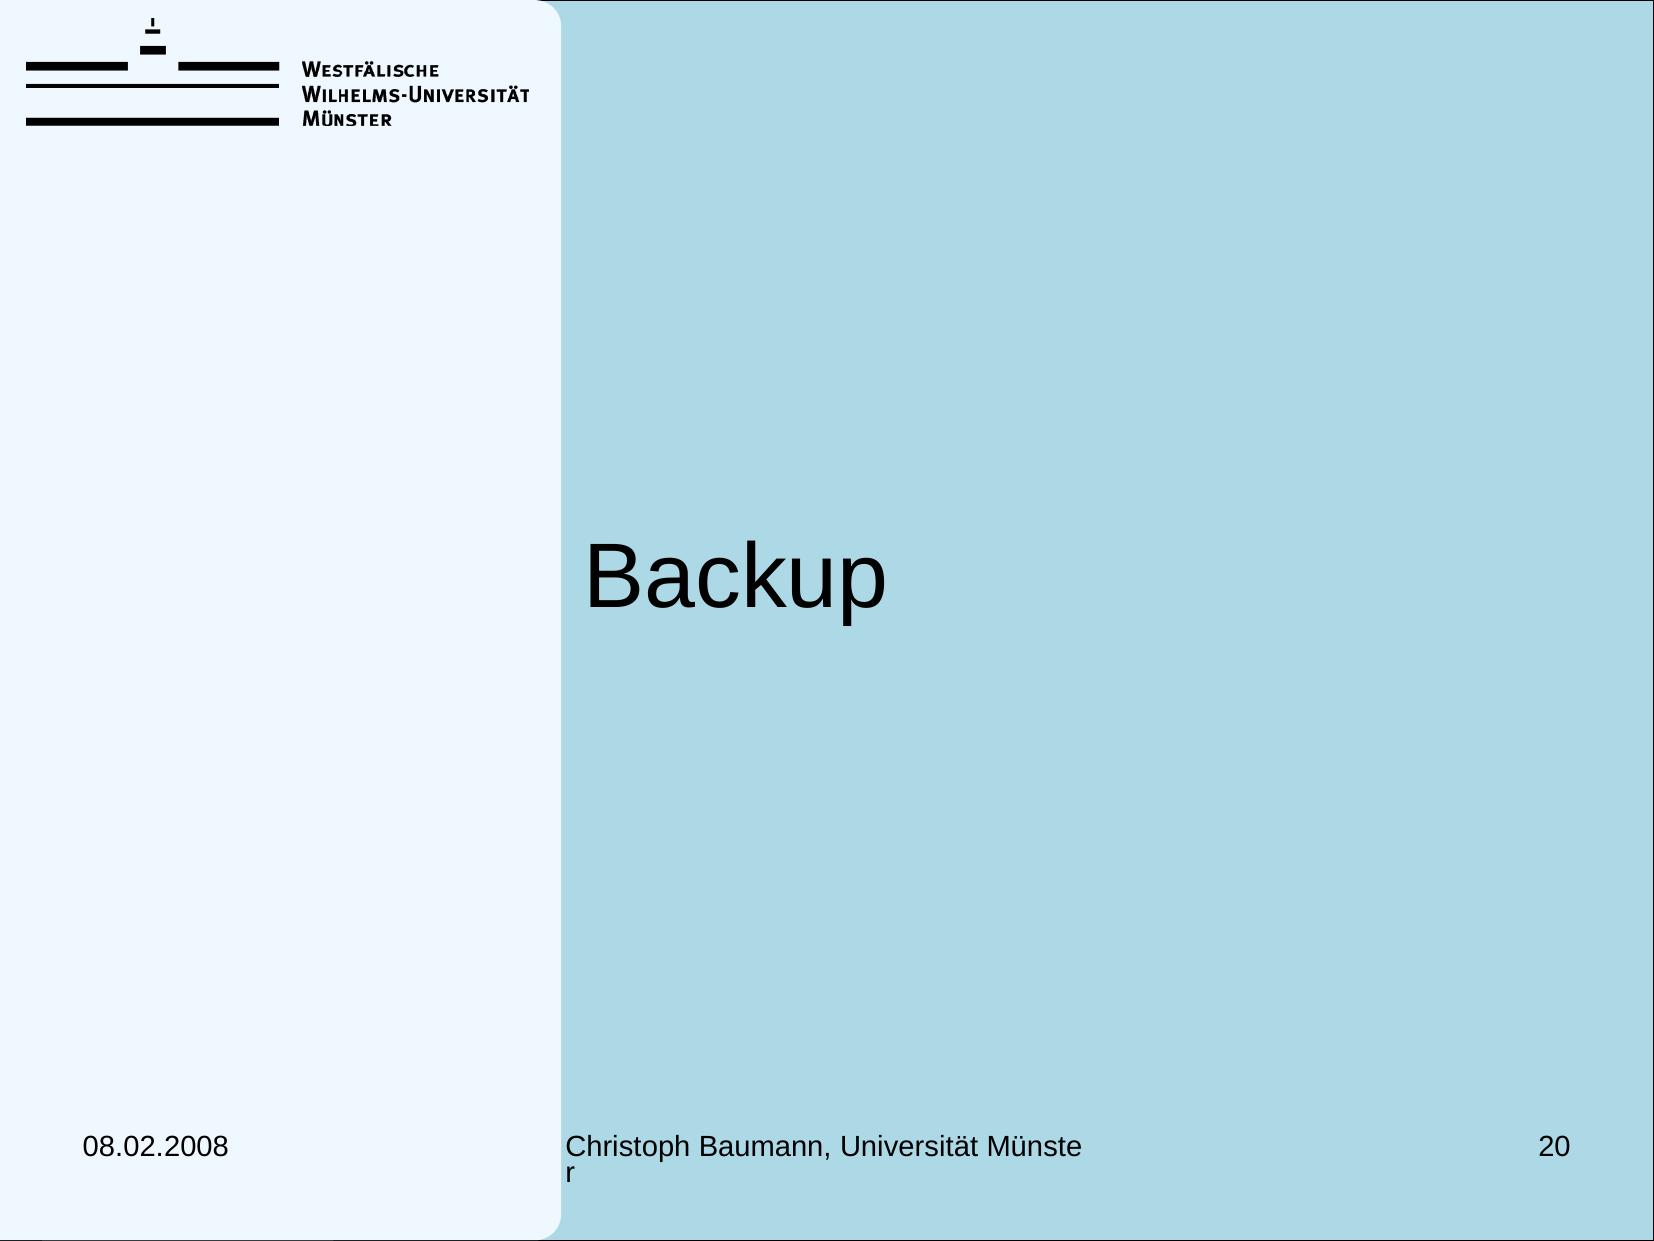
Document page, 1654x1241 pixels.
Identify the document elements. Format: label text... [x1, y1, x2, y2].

title Backup [583, 471, 1543, 680]
picture [26, 18, 529, 126]
